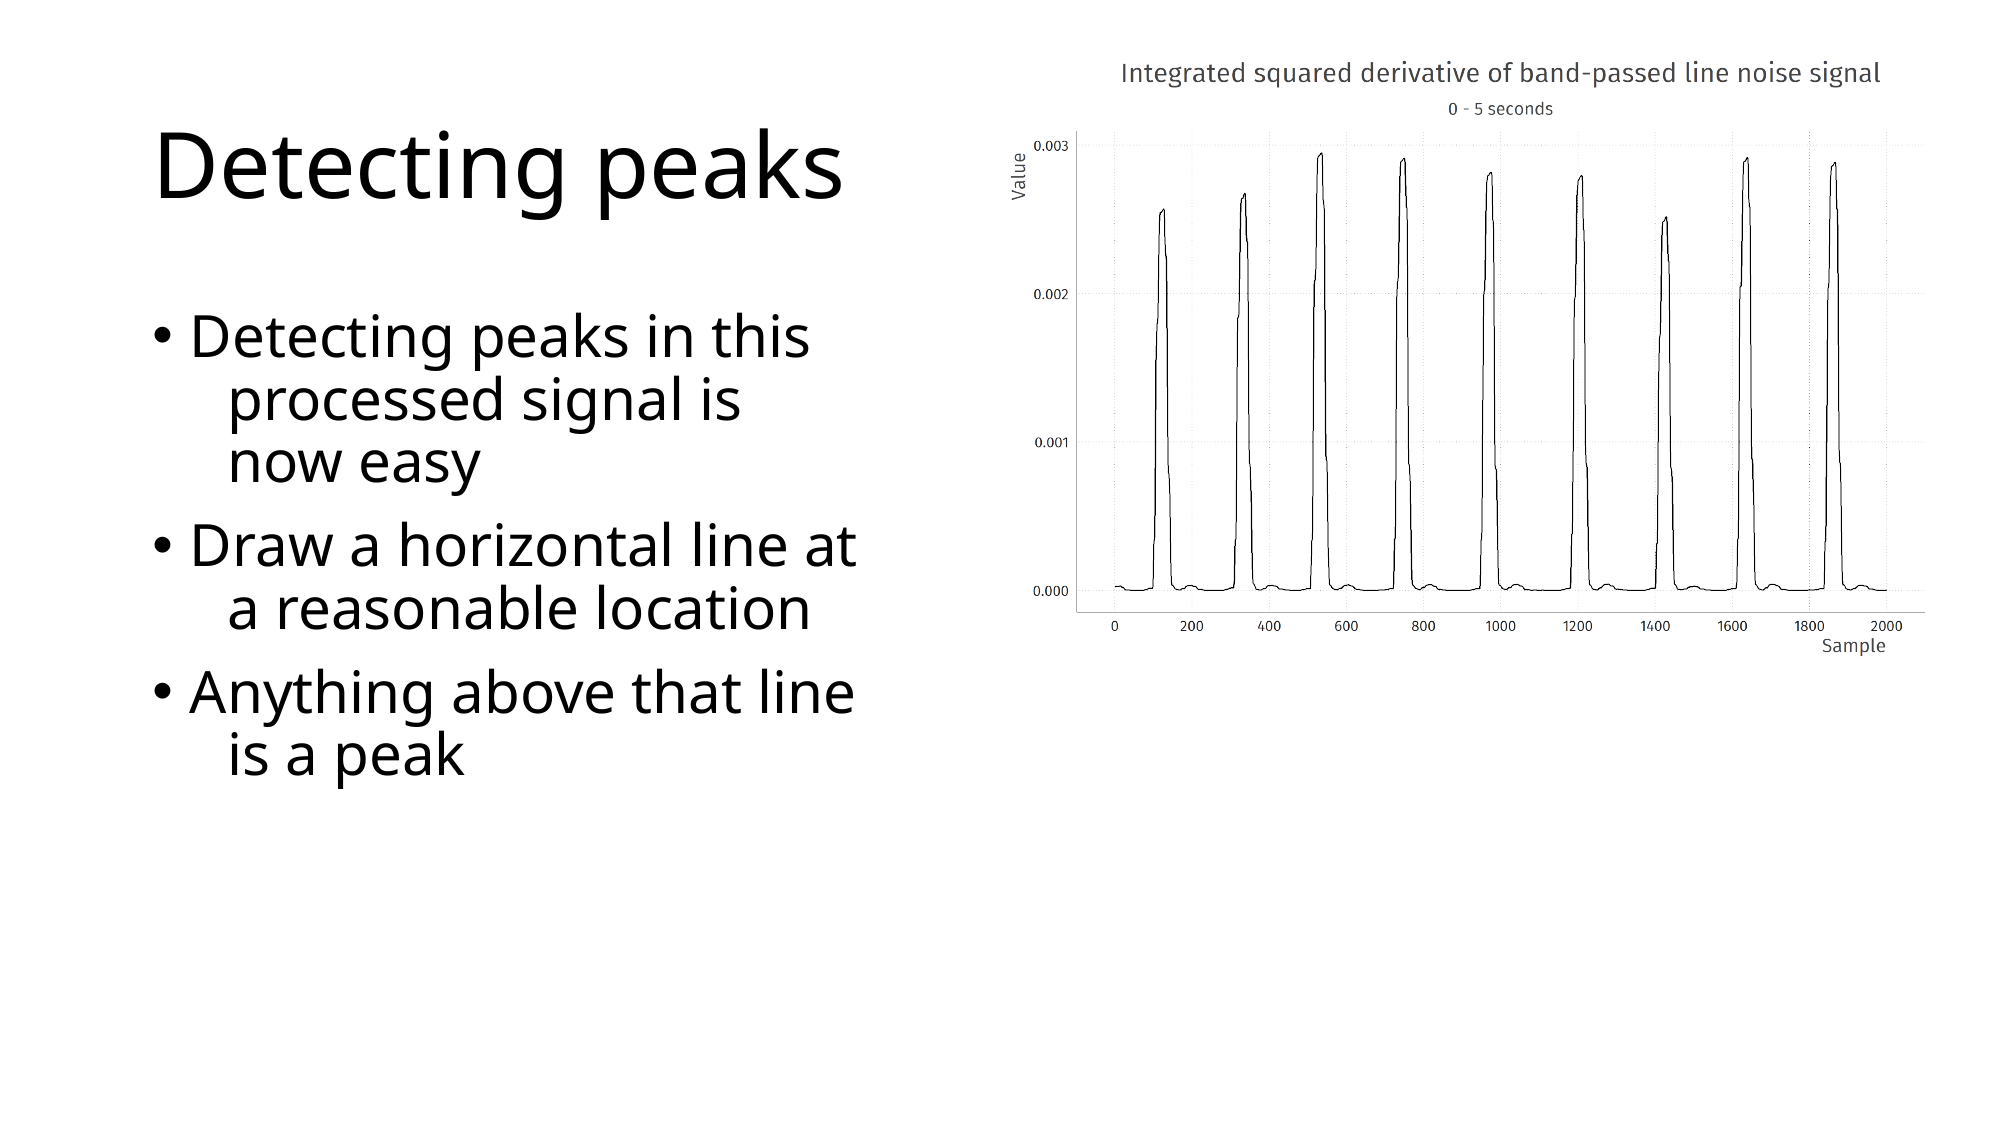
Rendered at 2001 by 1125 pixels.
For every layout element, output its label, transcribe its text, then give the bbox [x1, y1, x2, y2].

list Detecting peaks in this processed signal is now easy Draw a horizontal line at a reasonable location Anything above that line is a peak [137, 299, 879, 1014]
picture [990, 39, 1946, 677]
title Detecting peaks [137, 59, 990, 278]
